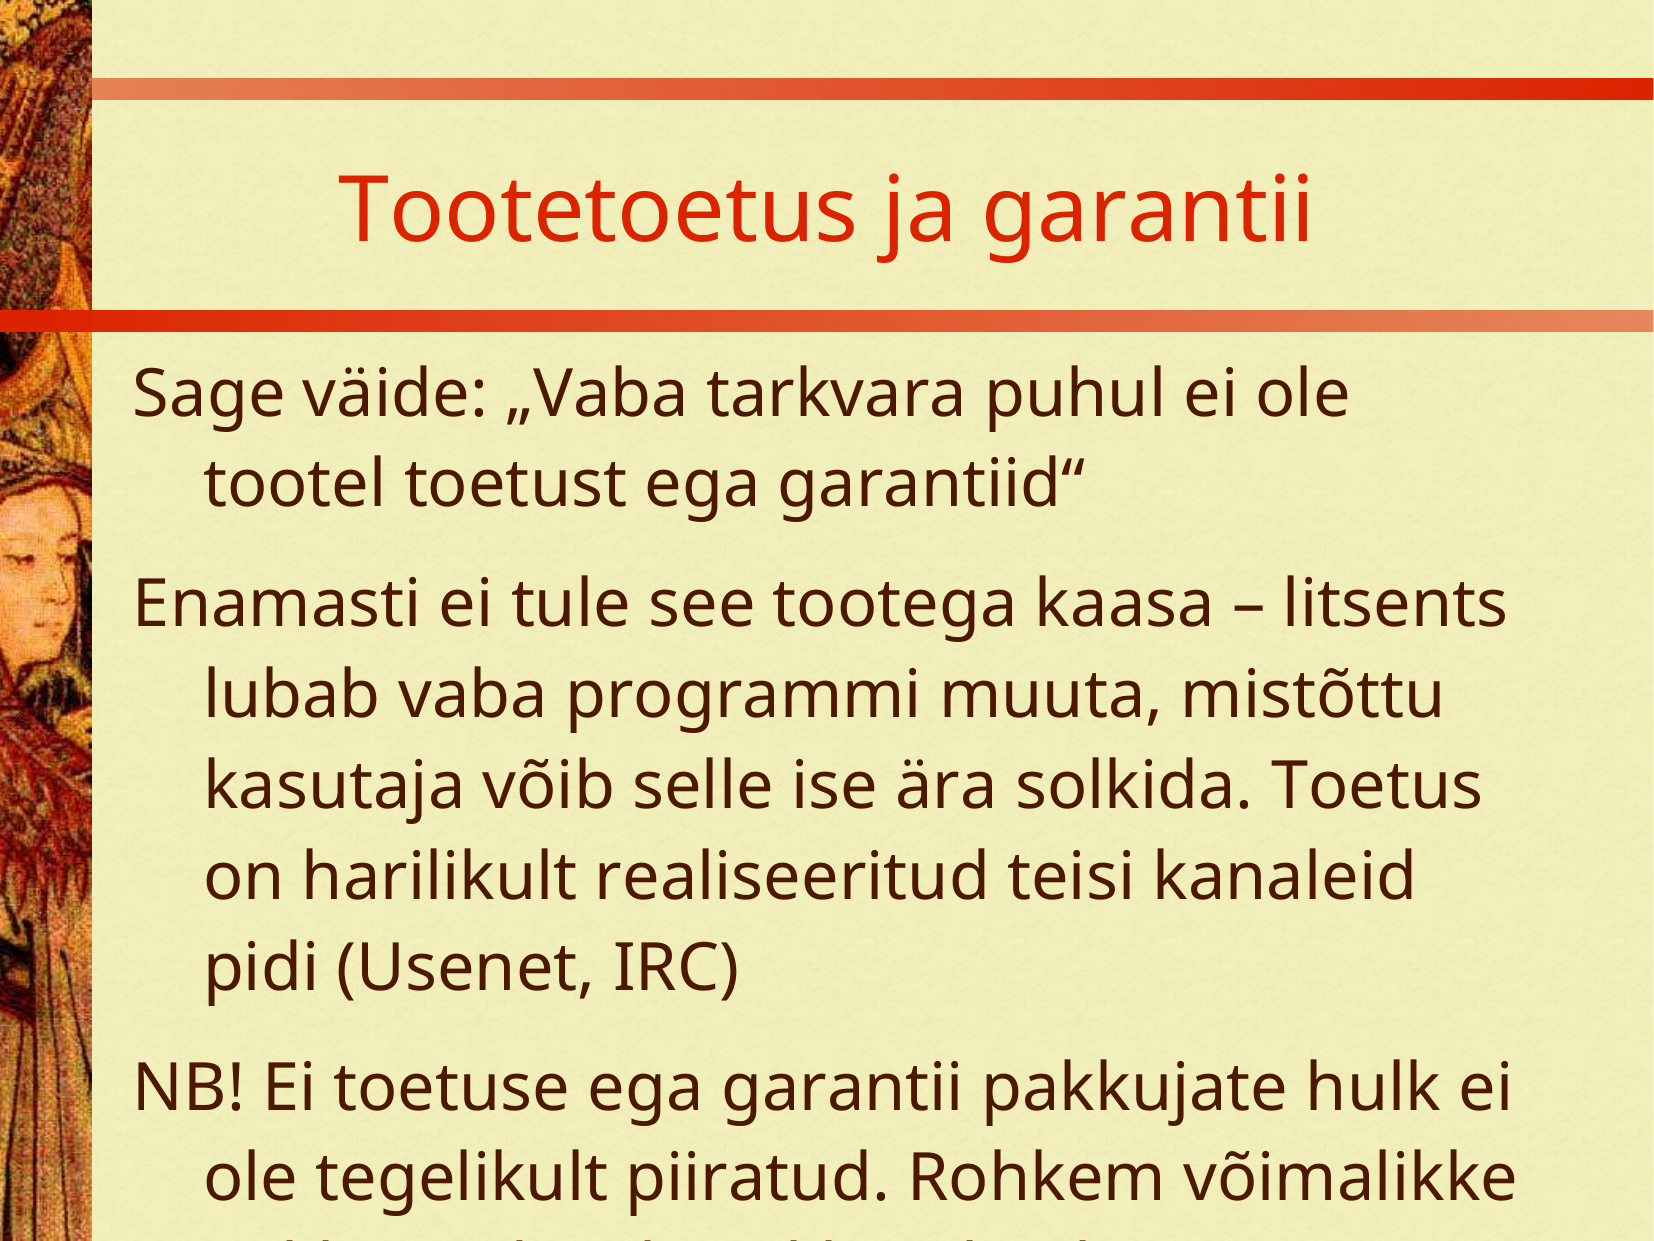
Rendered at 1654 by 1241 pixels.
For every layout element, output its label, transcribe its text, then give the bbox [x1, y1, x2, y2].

picture [0, 0, 1654, 310]
picture [0, 332, 1654, 1241]
list Sage väide: „Vaba tarkvara puhul ei ole tootel toetust ega garantiid“ Enamasti ei tule see tootega kaasa – litsents lubab vaba programmi muuta, mistõttu kasutaja võib selle ise ära solkida. Toetus on harilikult realiseeritud teisi kanaleid pidi (Usenet, IRC) NB! Ei toetuse ega garantii pakkujate hulk ei ole tegelikult piiratud. Rohkem võimalikke pakku-jaid => kasulik tarbijale [121, 344, 1534, 1127]
title Tootetoetus ja garantii [121, 102, 1534, 311]
